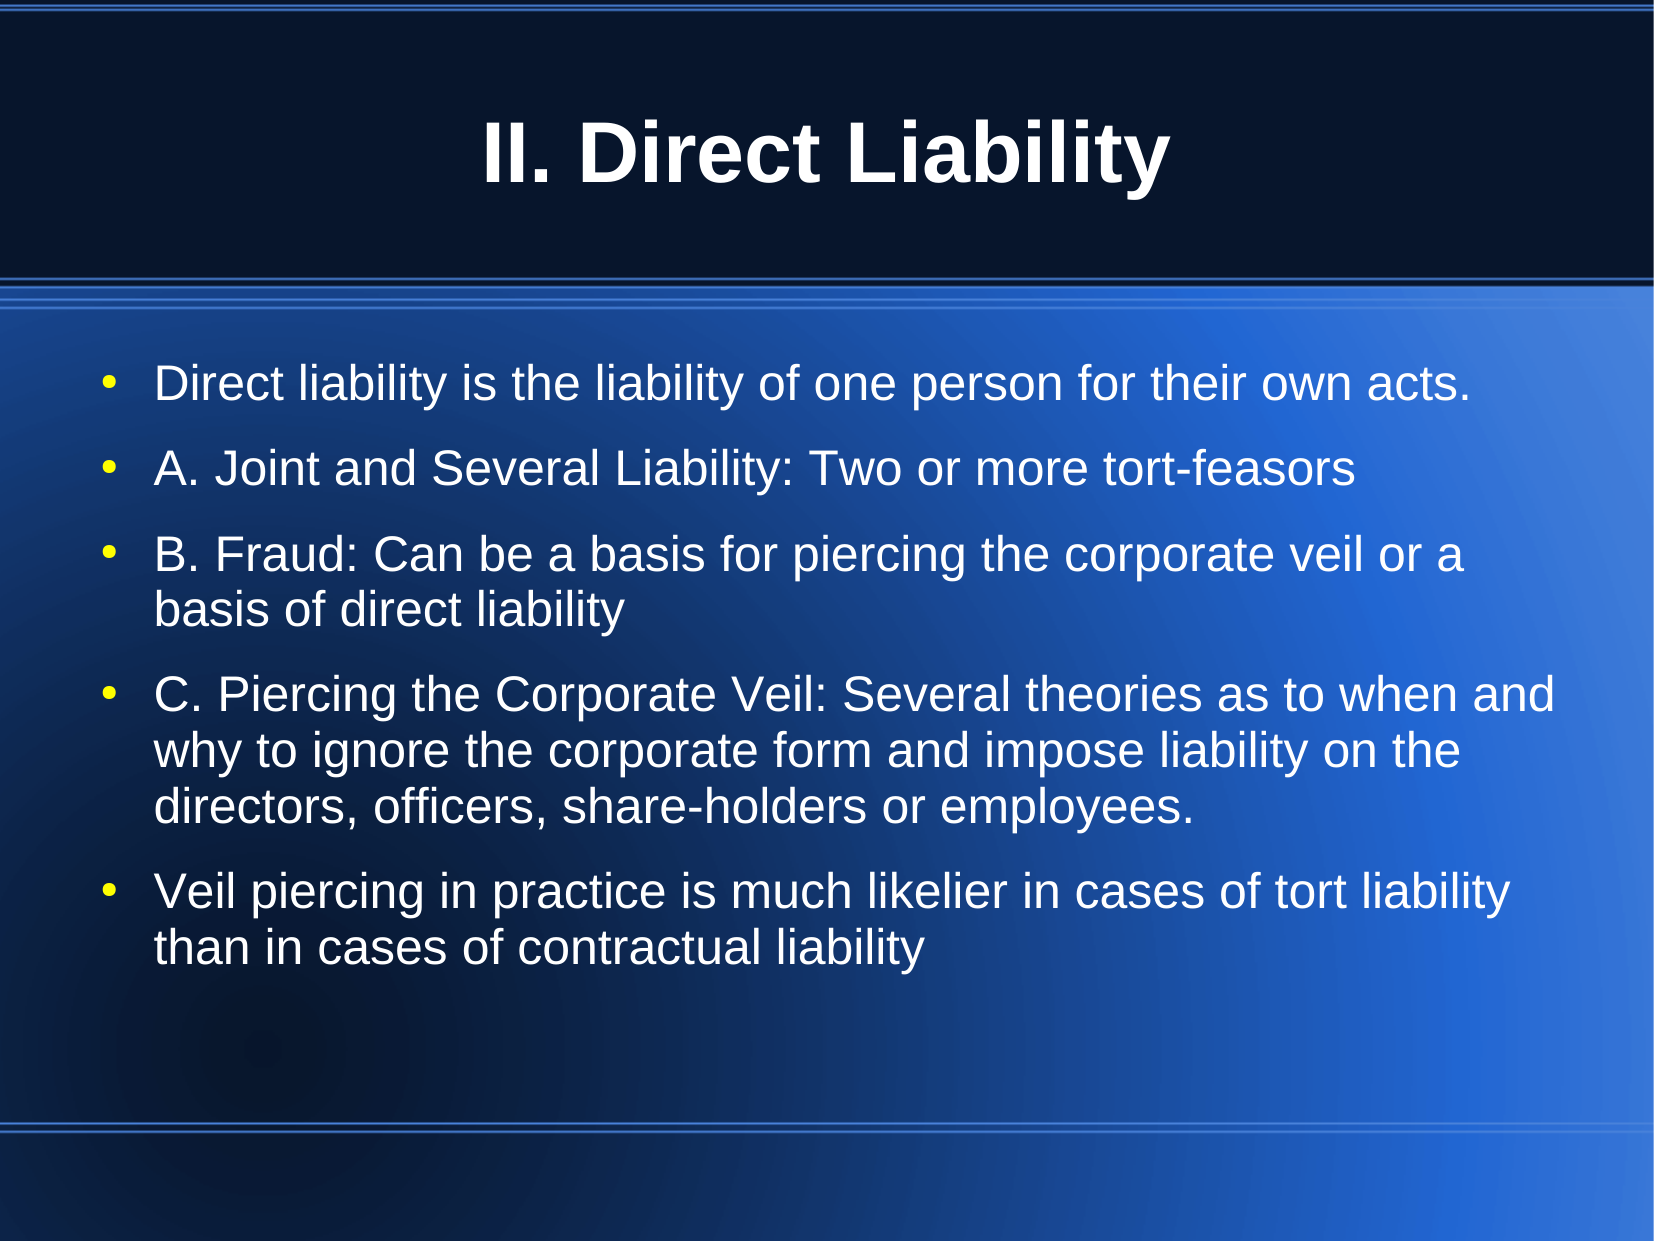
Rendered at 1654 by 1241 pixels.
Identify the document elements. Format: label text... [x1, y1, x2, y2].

picture [0, 0, 1654, 1241]
list Direct liability is the liability of one person for their own acts. A. Joint and Several Liability: Two or more tort-feasors B. Fraud: Can be a basis for piercing the corporate veil or a basis of direct liability C. Piercing the Corporate Veil: Several theories as to when and why to ignore the corporate form and impose liability on the directors, officers, share-holders or employees. Veil piercing in practice is much likelier in cases of tort liability than in cases of contractual liability [82, 355, 1571, 1058]
title II. Direct Liability [82, 49, 1571, 257]
